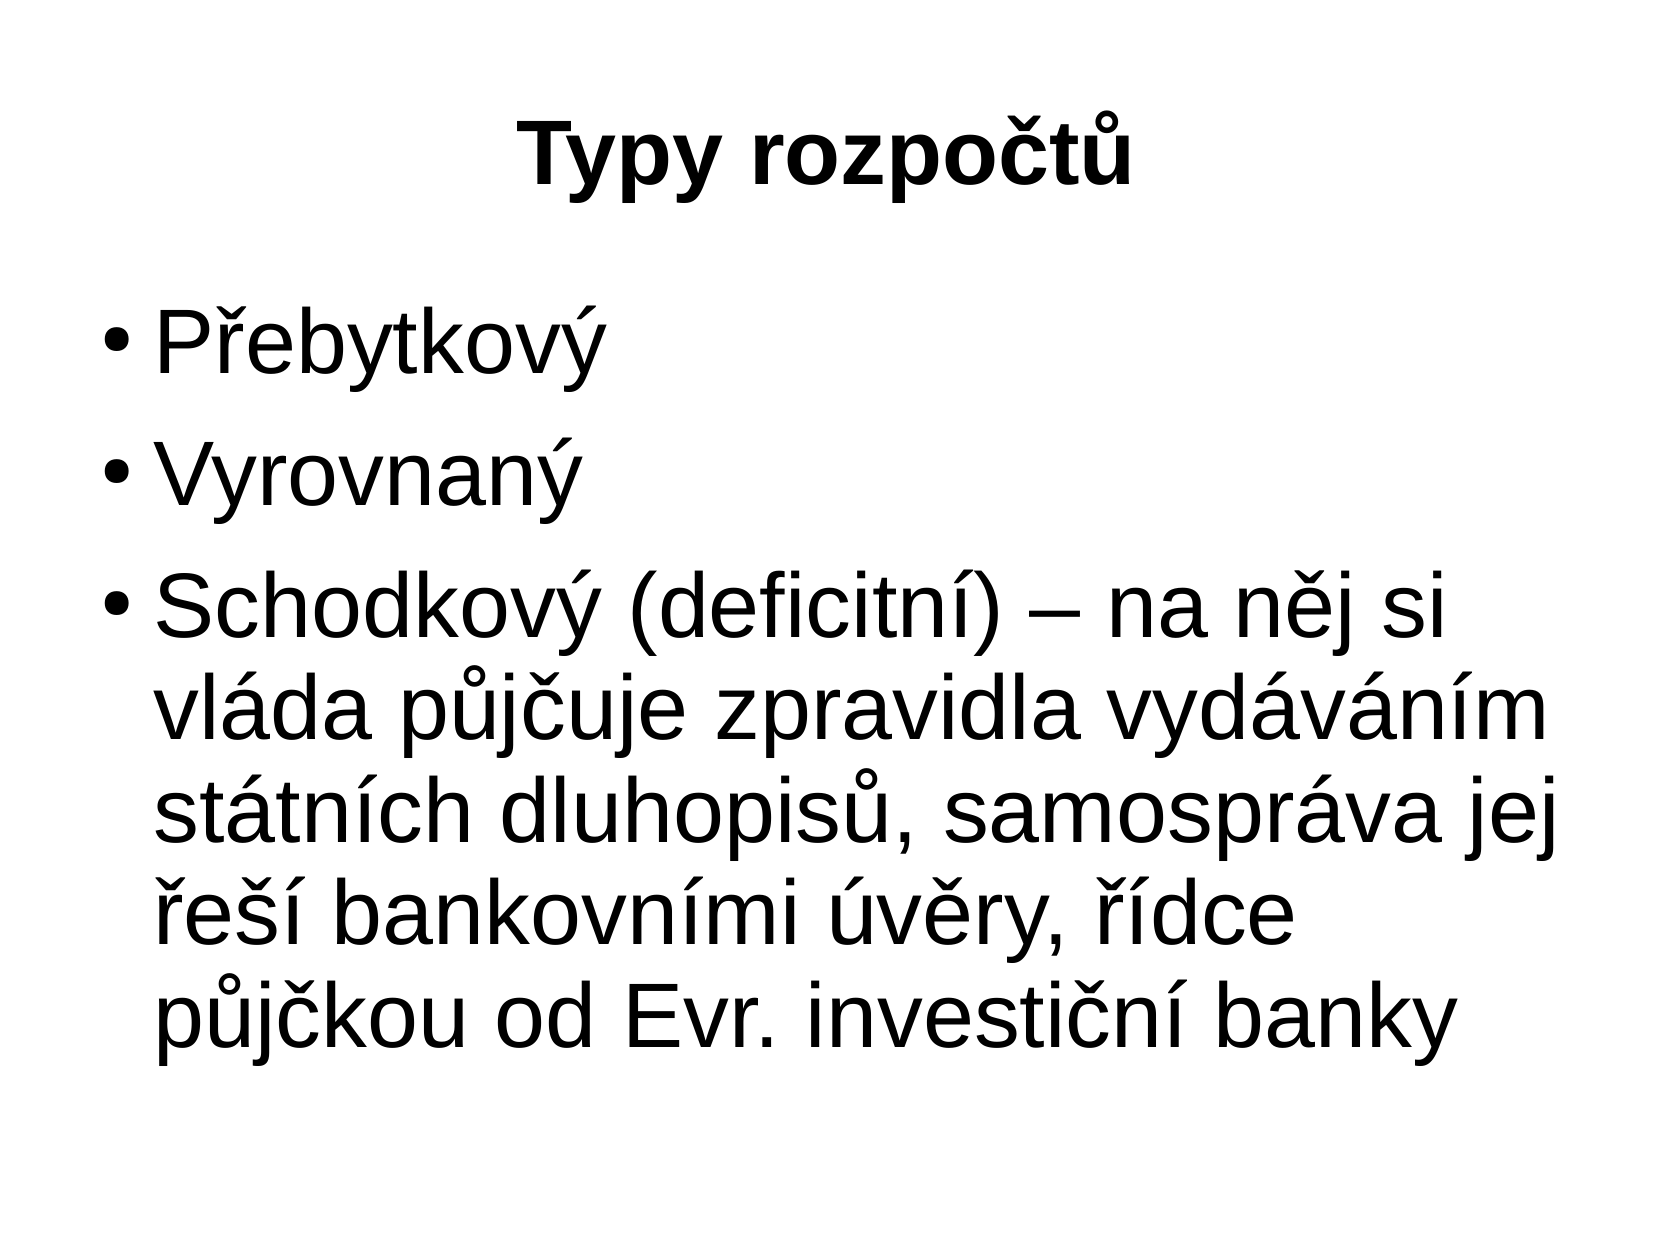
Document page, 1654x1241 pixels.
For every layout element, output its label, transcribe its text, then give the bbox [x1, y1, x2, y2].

list Přebytkový Vyrovnaný Schodkový (deficitní) – na něj si vláda půjčuje zpravidla vydáváním státních dluhopisů, samospráva jej řeší bankovními úvěry, řídce půjčkou od Evr. investiční banky [82, 290, 1571, 1109]
title Typy rozpočtů [82, 49, 1571, 257]
